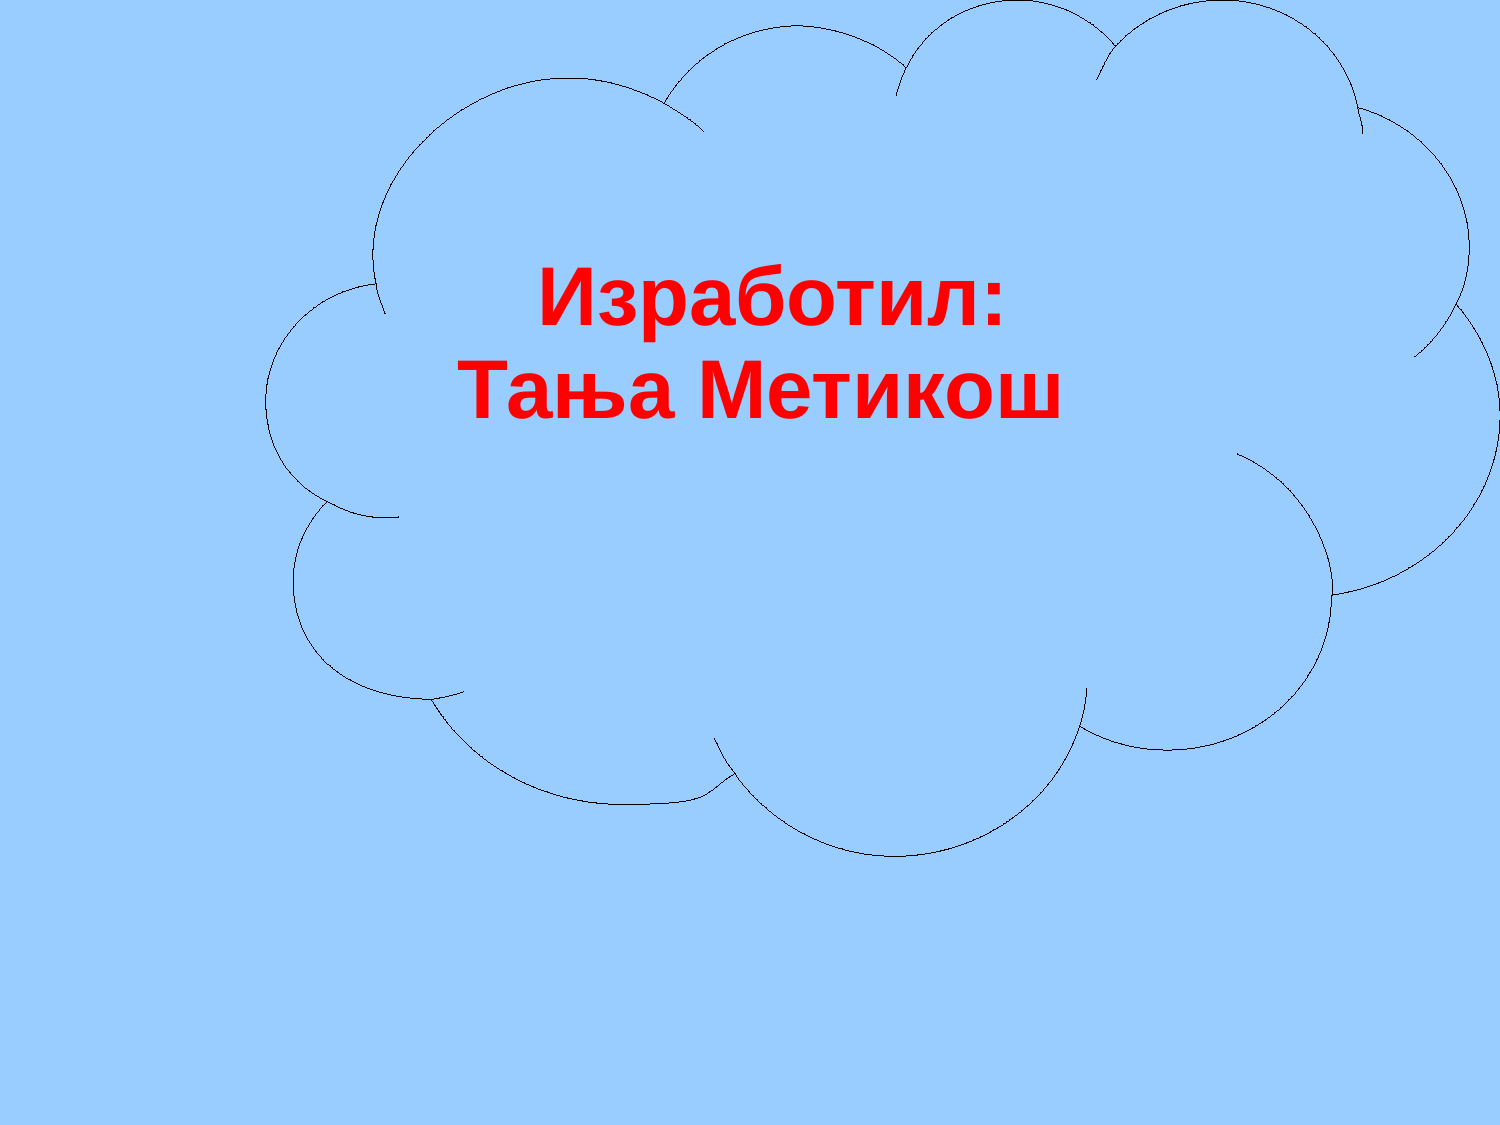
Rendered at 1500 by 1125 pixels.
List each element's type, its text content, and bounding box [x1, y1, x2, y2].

text_box Изработил: Тања Метикош [442, 243, 1329, 473]
